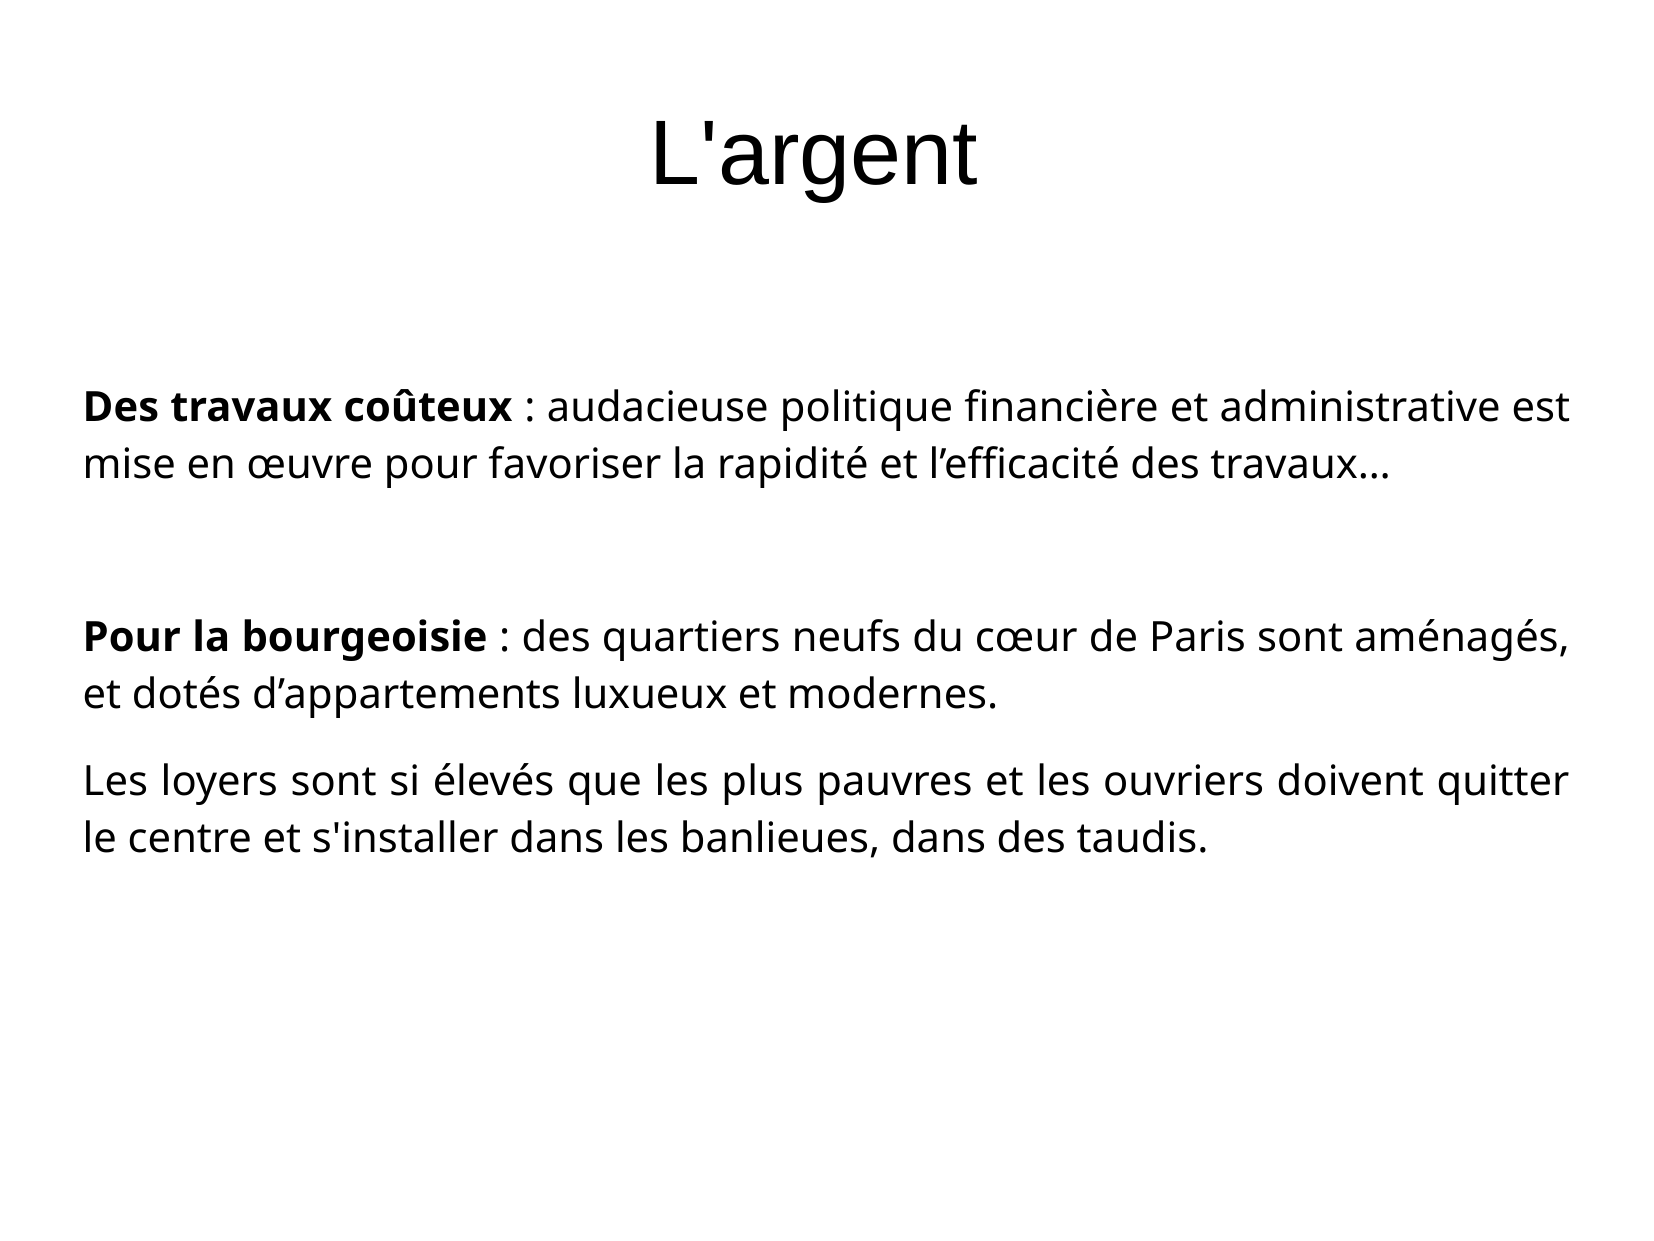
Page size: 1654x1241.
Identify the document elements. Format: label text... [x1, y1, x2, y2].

list Des travaux coûteux : audacieuse politique financière et administrative est mise en œuvre pour favoriser la rapidité et l’efficacité des travaux… Pour la bourgeoisie : des quartiers neufs du cœur de Paris sont aménagés, et dotés d’appartements luxueux et modernes. Les loyers sont si élevés que les plus pauvres et les ouvriers doivent quitter le centre et s'installer dans les banlieues, dans des taudis. [82, 290, 1571, 1109]
title L'argent [82, 49, 1571, 257]
